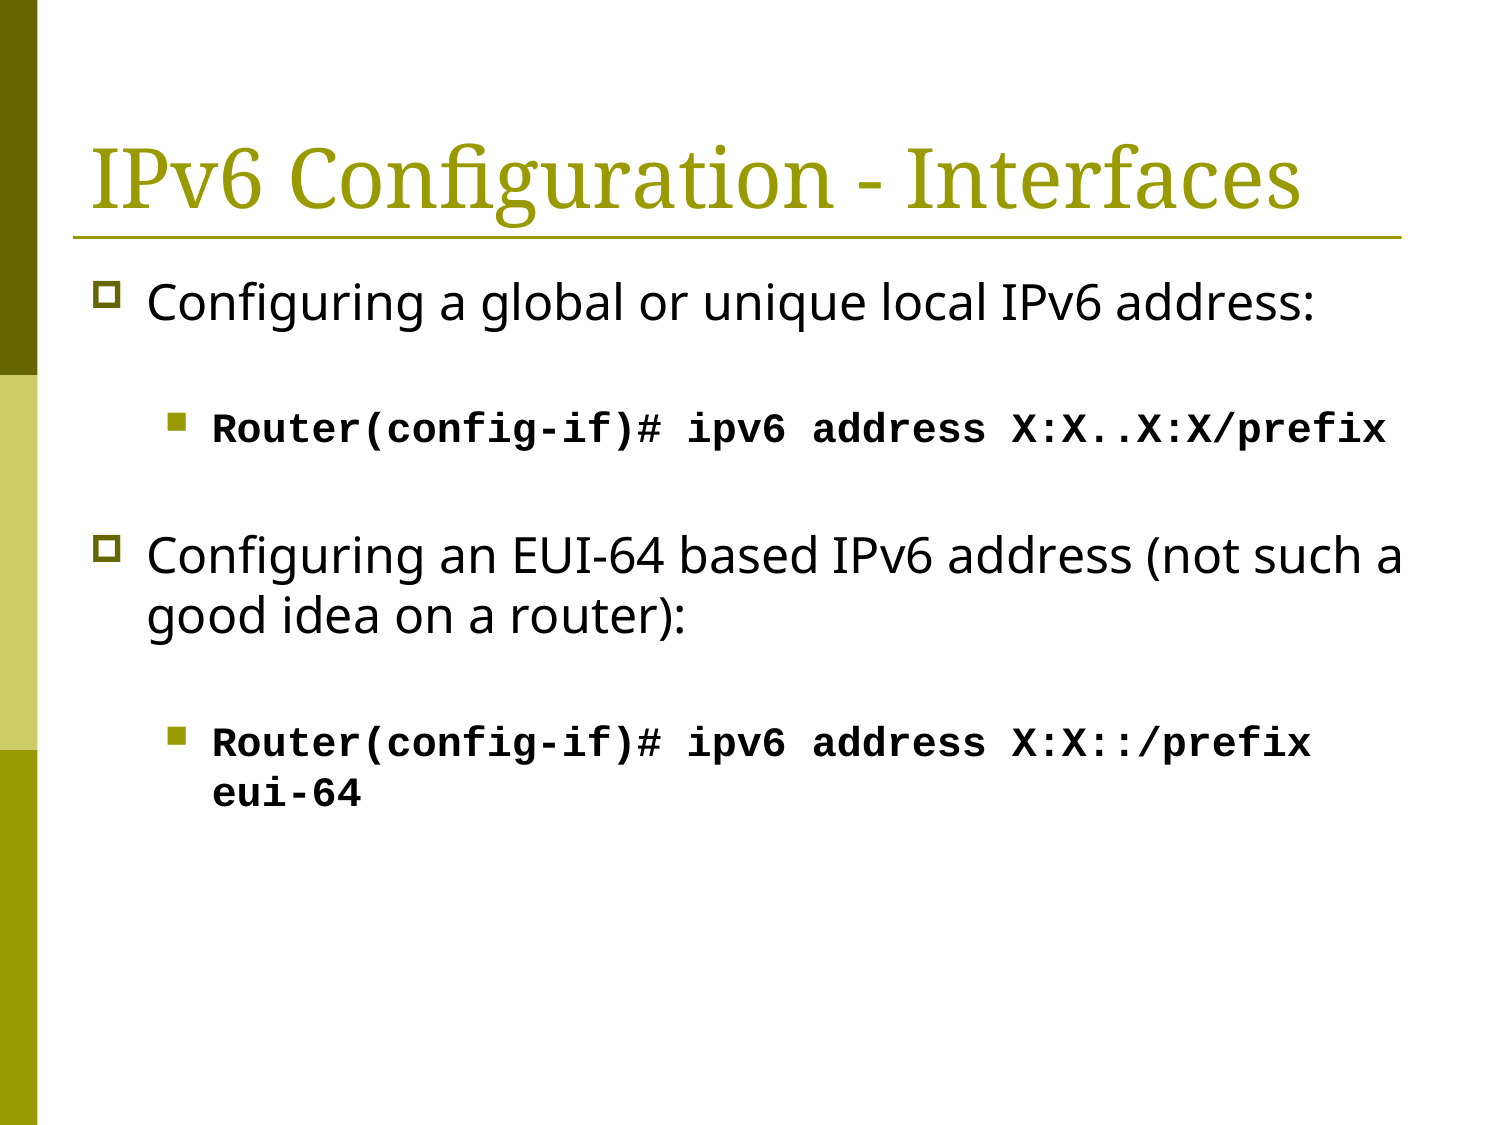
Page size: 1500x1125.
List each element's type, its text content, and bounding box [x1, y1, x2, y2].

list Configuring a global or unique local IPv6 address: Router(config-if)# ipv6 address X:X..X:X/prefix Configuring an EUI-64 based IPv6 address (not such a good idea on a router): Router(config-if)# ipv6 address X:X::/prefix eui-64 [75, 262, 1438, 1006]
title IPv6 Configuration - Interfaces [75, 45, 1426, 233]
